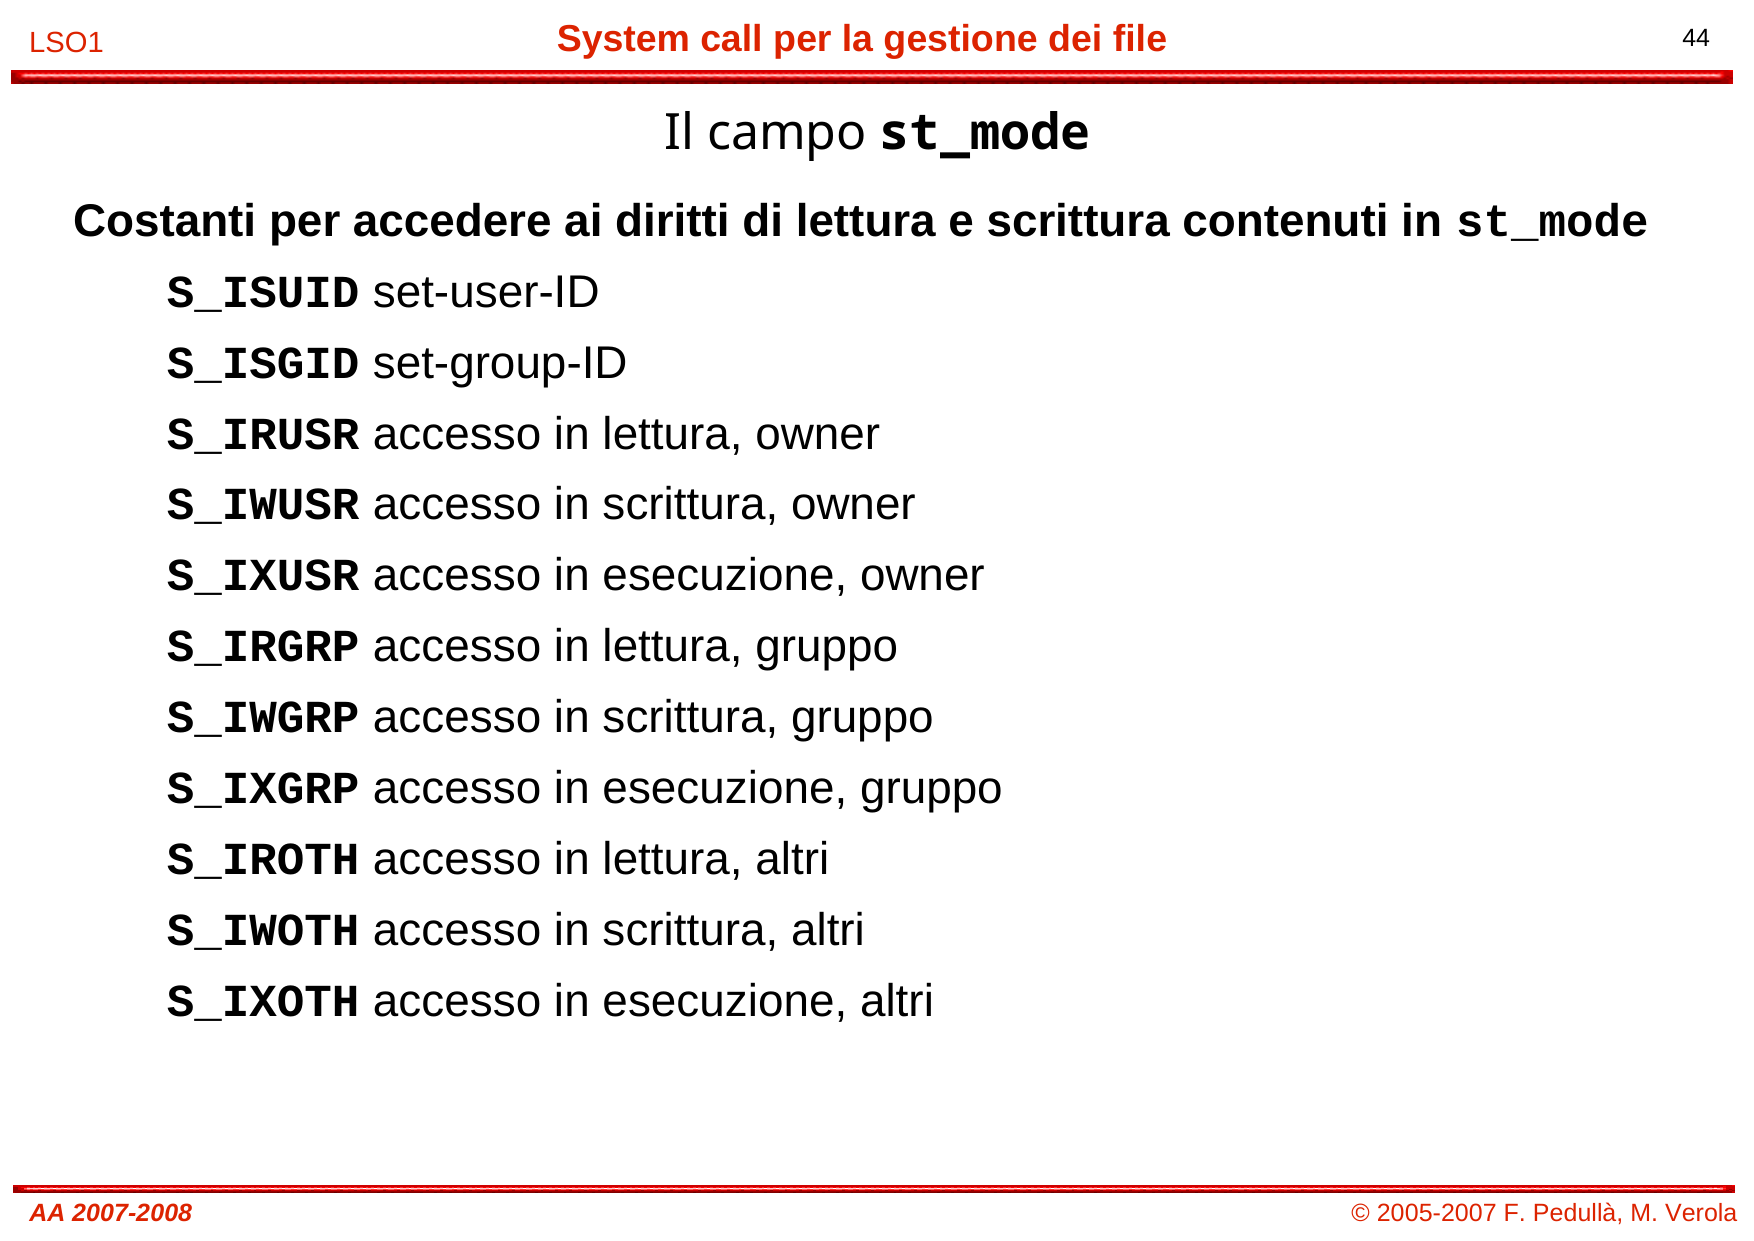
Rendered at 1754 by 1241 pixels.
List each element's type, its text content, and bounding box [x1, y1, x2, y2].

title Il campo st_mode [436, 84, 1319, 180]
list Costanti per accedere ai diritti di lettura e scrittura contenuti in st_mode S_ISUID set-user-ID S_ISGID set-group-ID S_IRUSR accesso in lettura, owner S_IWUSR accesso in scrittura, owner S_IXUSR accesso in esecuzione, owner S_IRGRP accesso in lettura, gruppo S_IWGRP accesso in scrittura, gruppo S_IXGRP accesso in esecuzione, gruppo S_IROTH accesso in lettura, altri S_IWOTH accesso in scrittura, altri S_IXOTH accesso in esecuzione, altri [58, 183, 1696, 1151]
picture [13, 1185, 1735, 1193]
picture [11, 70, 1733, 84]
